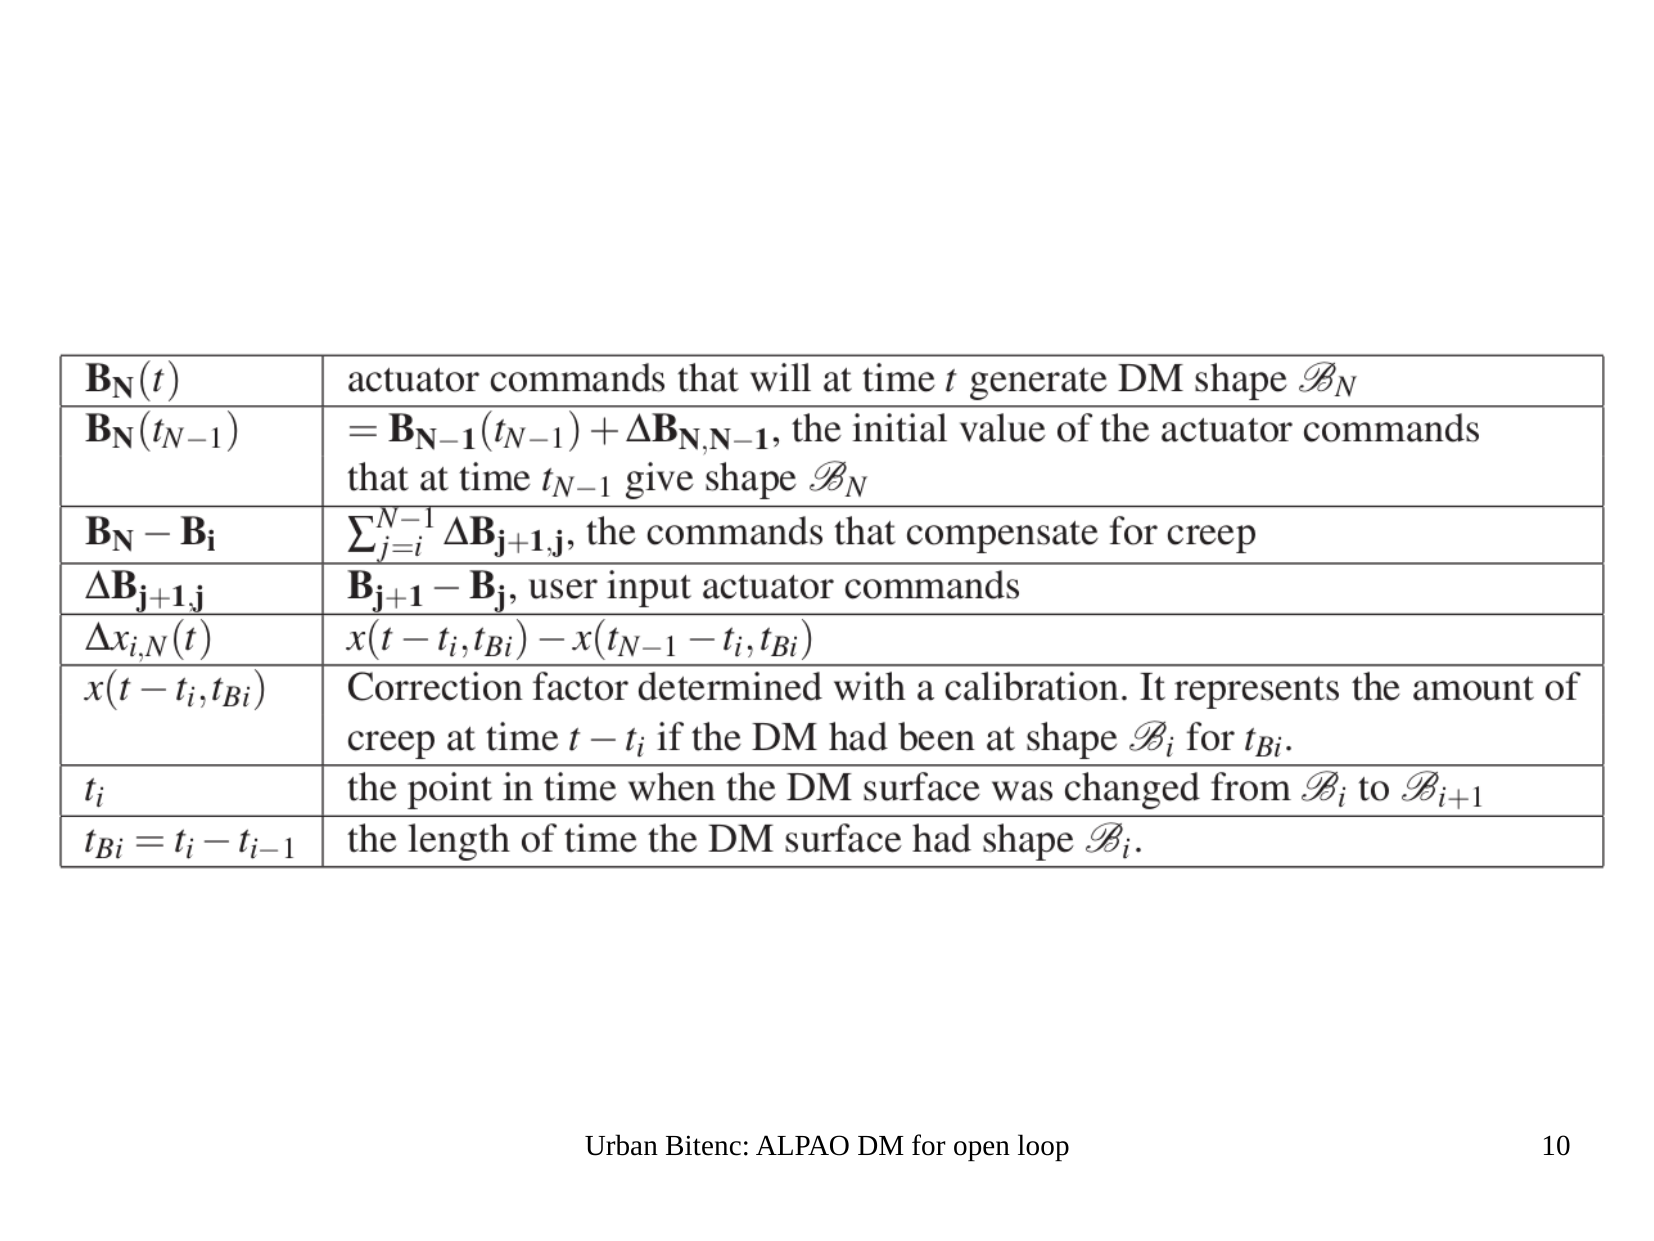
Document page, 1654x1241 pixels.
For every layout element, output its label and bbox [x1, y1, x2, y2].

picture [48, 345, 1610, 875]
